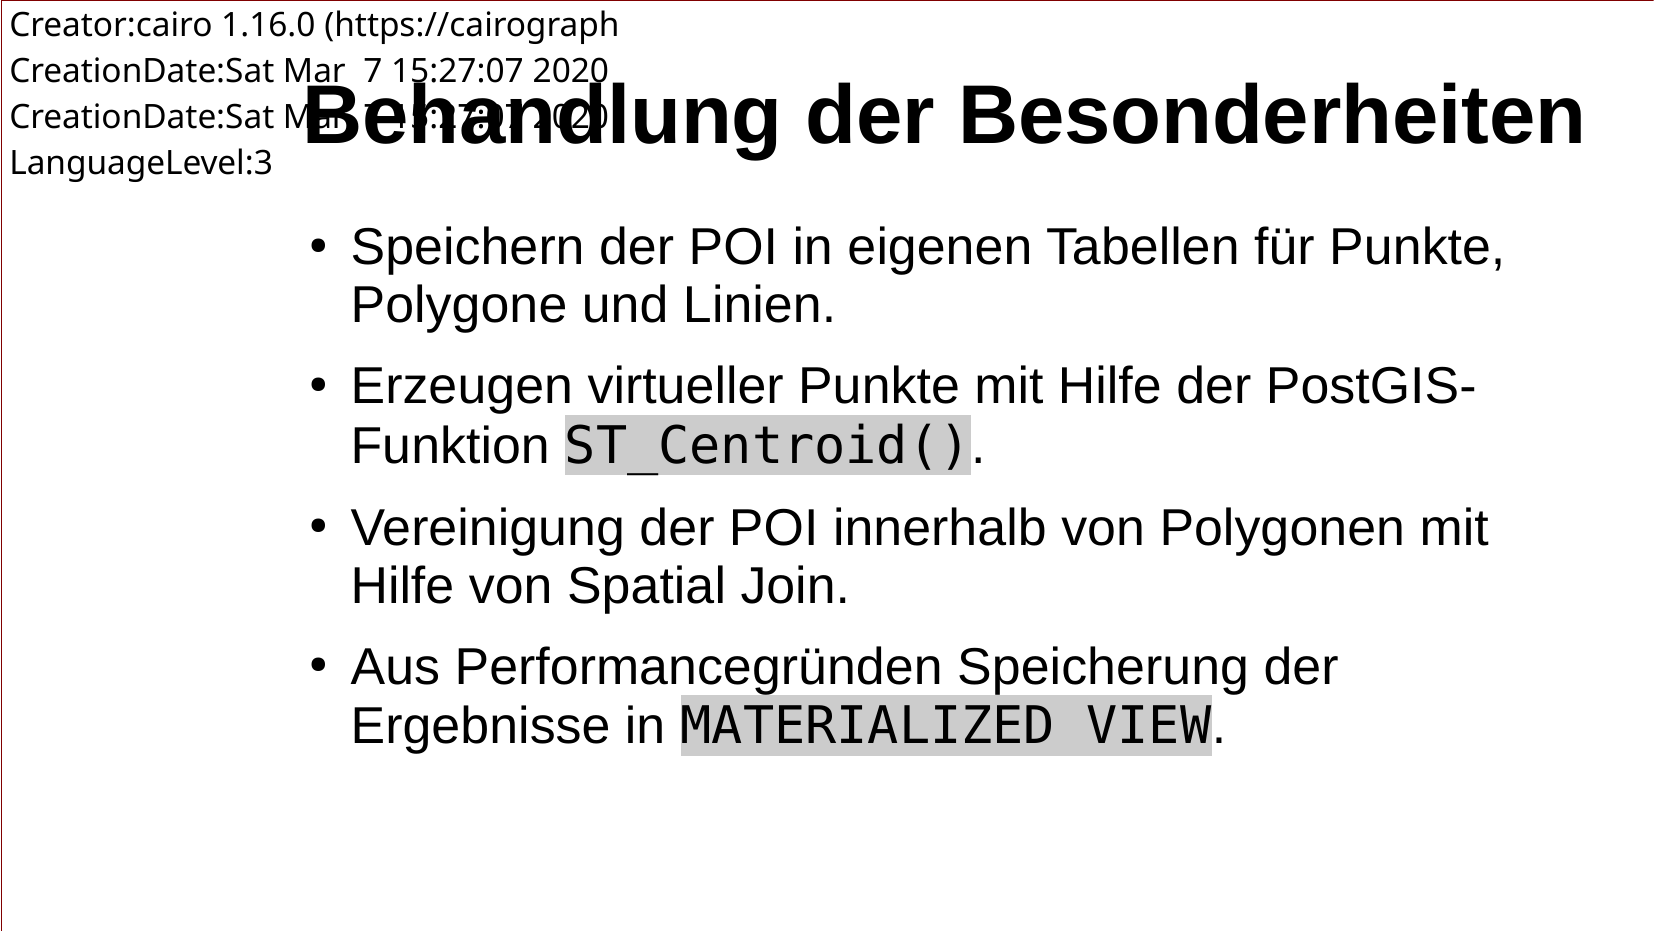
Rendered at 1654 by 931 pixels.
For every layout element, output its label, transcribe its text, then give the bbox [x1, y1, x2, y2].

list Speichern der POI in eigenen Tabellen für Punkte, Polygone und Linien. Erzeugen virtueller Punkte mit Hilfe der PostGIS-Funktion ST_Centroid(). Vereinigung der POI innerhalb von Polygonen mit Hilfe von Spatial Join. Aus Performancegründen Speicherung der Ergebnisse in MATERIALIZED VIEW. [295, 217, 1595, 758]
title Behandlung der Besonderheiten [295, 37, 1595, 193]
